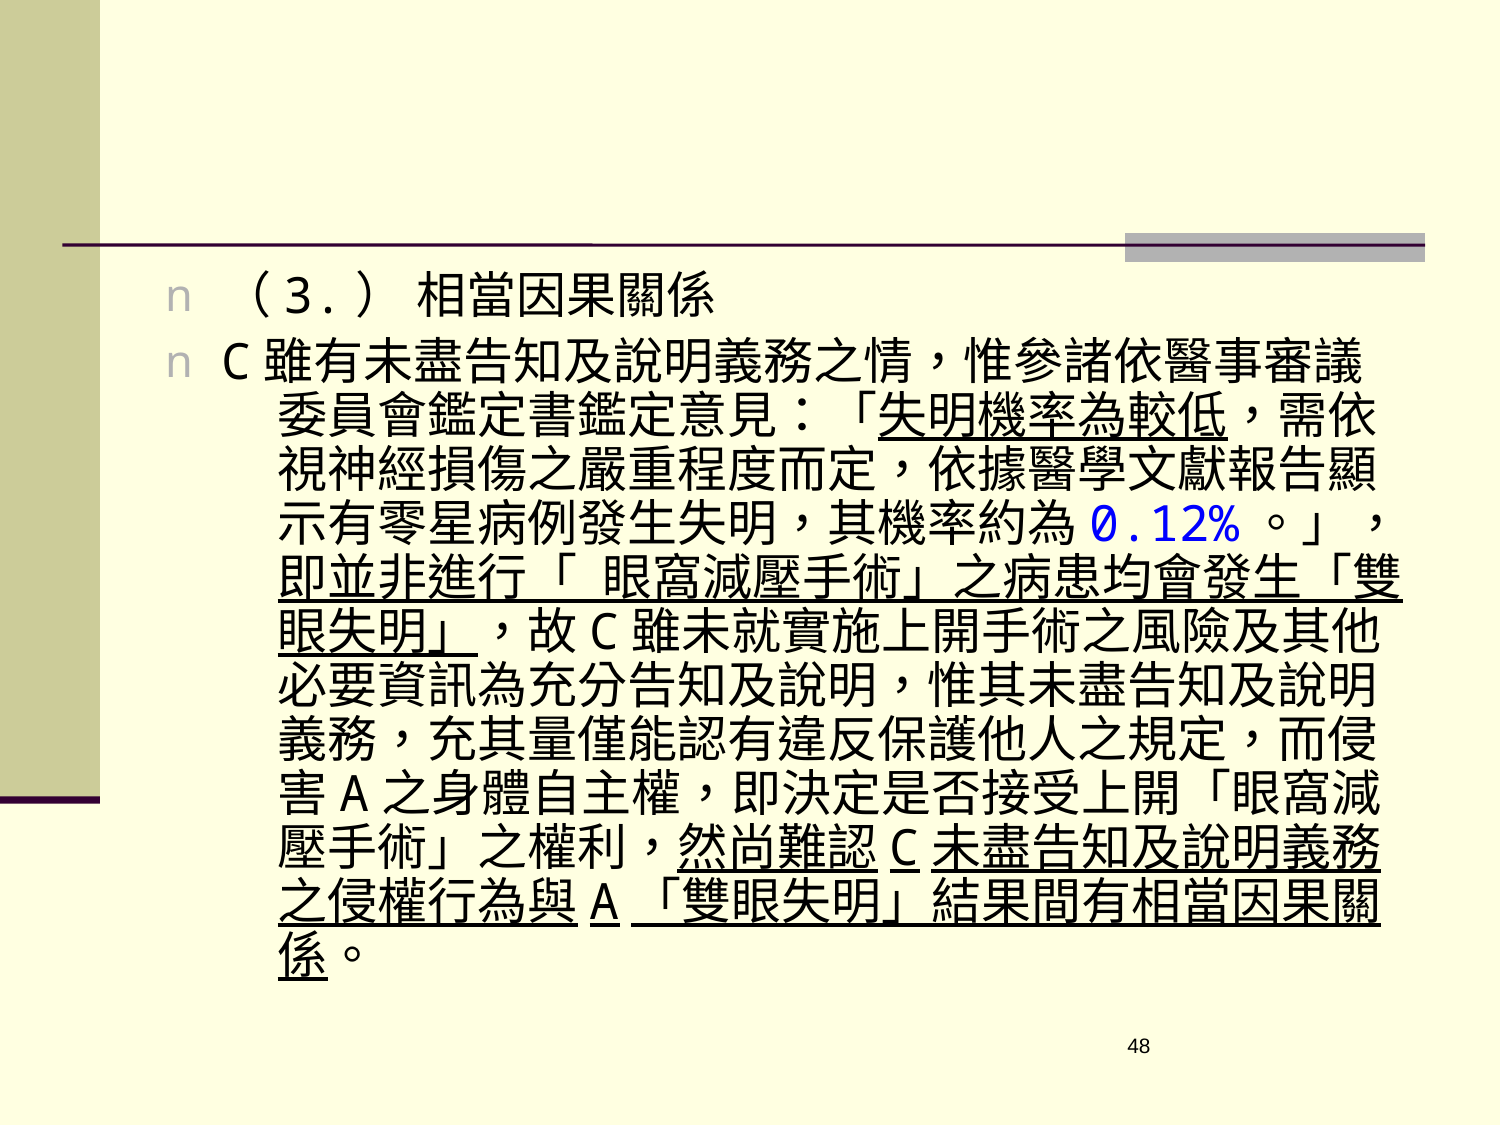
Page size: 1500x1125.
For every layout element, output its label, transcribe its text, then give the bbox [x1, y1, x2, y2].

text_box [1112, 1025, 1426, 1101]
list （3.） 相當因果關係 C雖有未盡告知及說明義務之情，惟參諸依醫事審議委員會鑑定書鑑定意見：「失明機率為較低，需依視神經損傷之嚴重程度而定，依據醫學文獻報告顯示有零星病例發生失明，其機率約為0.12%。」，即並非進行「 眼窩減壓手術」之病患均會發生「雙眼失明」，故C雖未就實施上開手術之風險及其他必要資訊為充分告知及說明，惟其未盡告知及說明義務，充其量僅能認有違反保護他人之規定，而侵害A之身體自主權，即決定是否接受上開「眼窩減壓手術」之權利，然尚難認C未盡告知及說明義務之侵權行為與A「雙眼失明」結果間有相當因果關係。 [150, 262, 1426, 1006]
